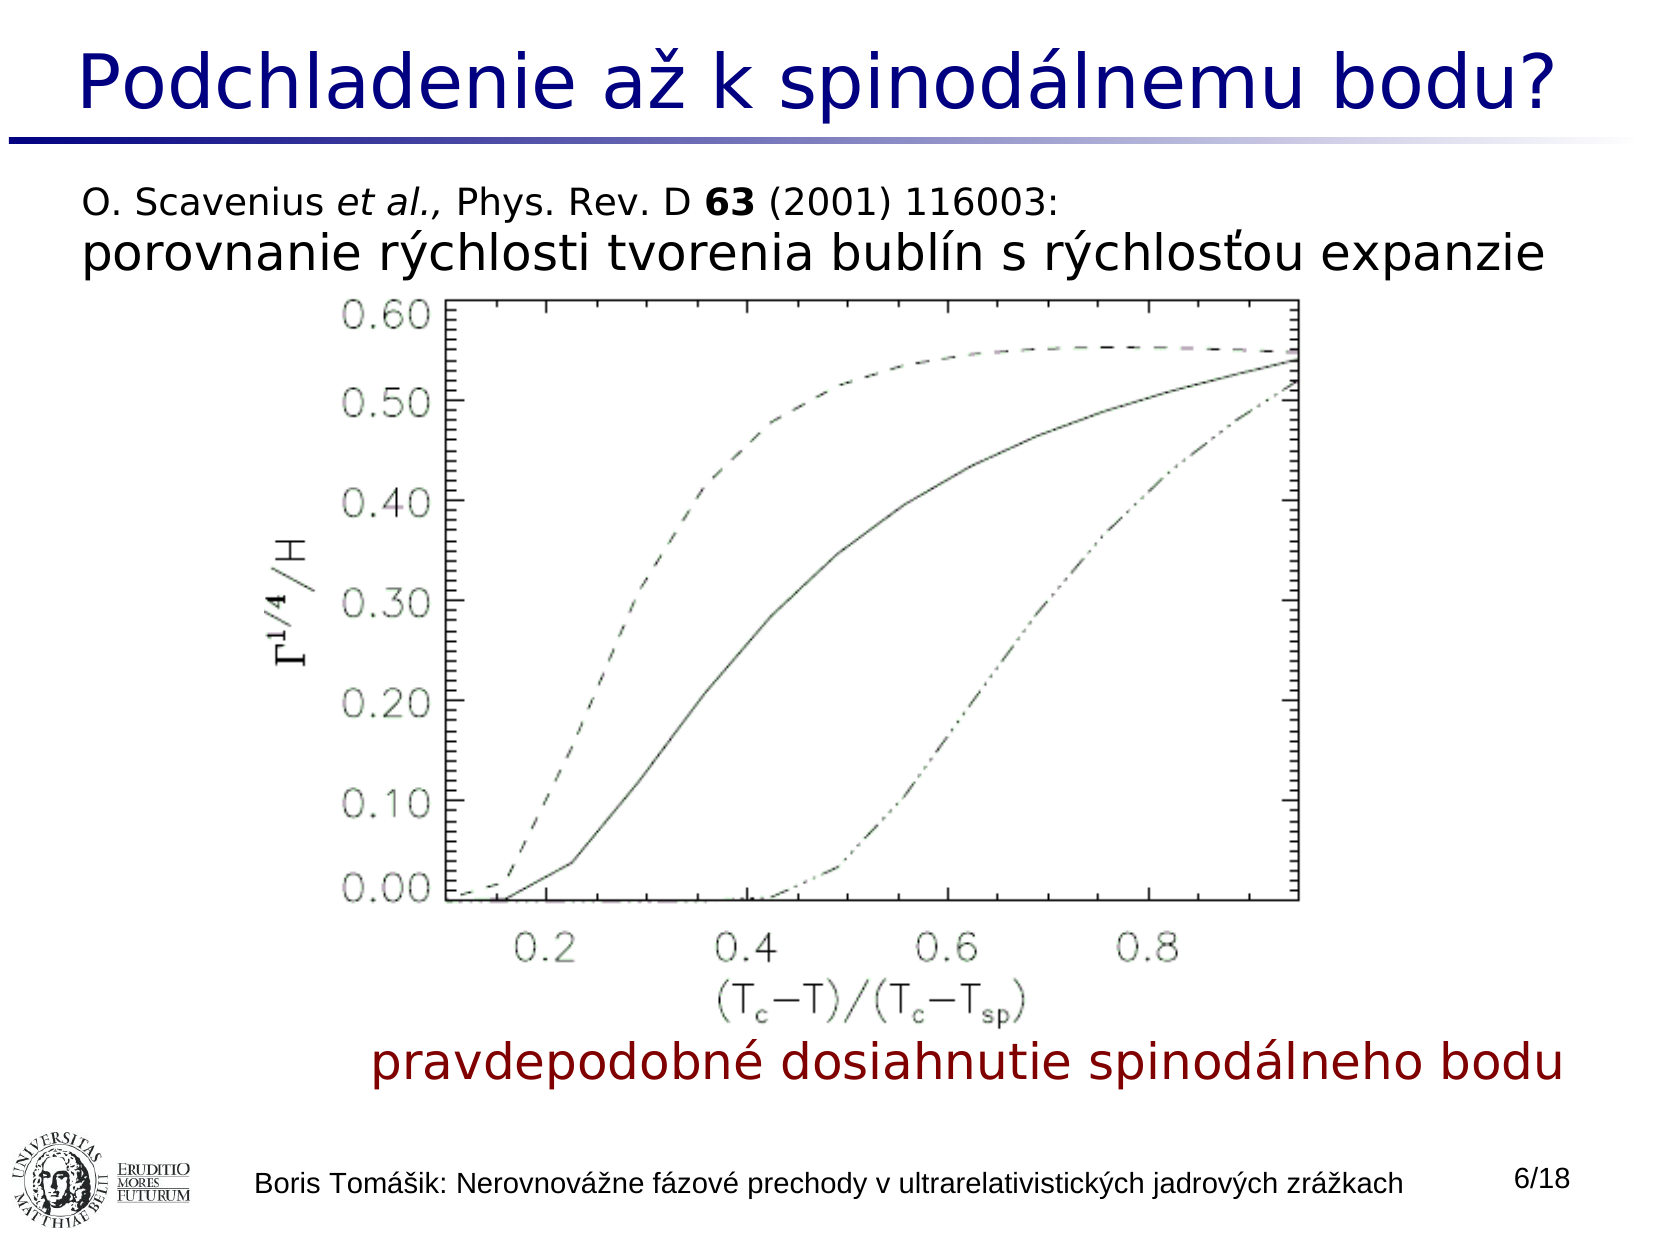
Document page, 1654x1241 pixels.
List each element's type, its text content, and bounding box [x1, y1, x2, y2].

text_box pravdepodobné dosiahnutie spinodálneho bodu [356, 1025, 1581, 1099]
subtitle O. Scavenius et al., Phys. Rev. D 63 (2001) 116003: porovnanie rýchlosti tvorenia bublín s rýchlosťou expanzie [45, 171, 1574, 293]
picture [264, 288, 1310, 1039]
title Podchladenie až k spinodálnemu bodu? [75, 25, 1565, 141]
picture [12, 1132, 190, 1228]
